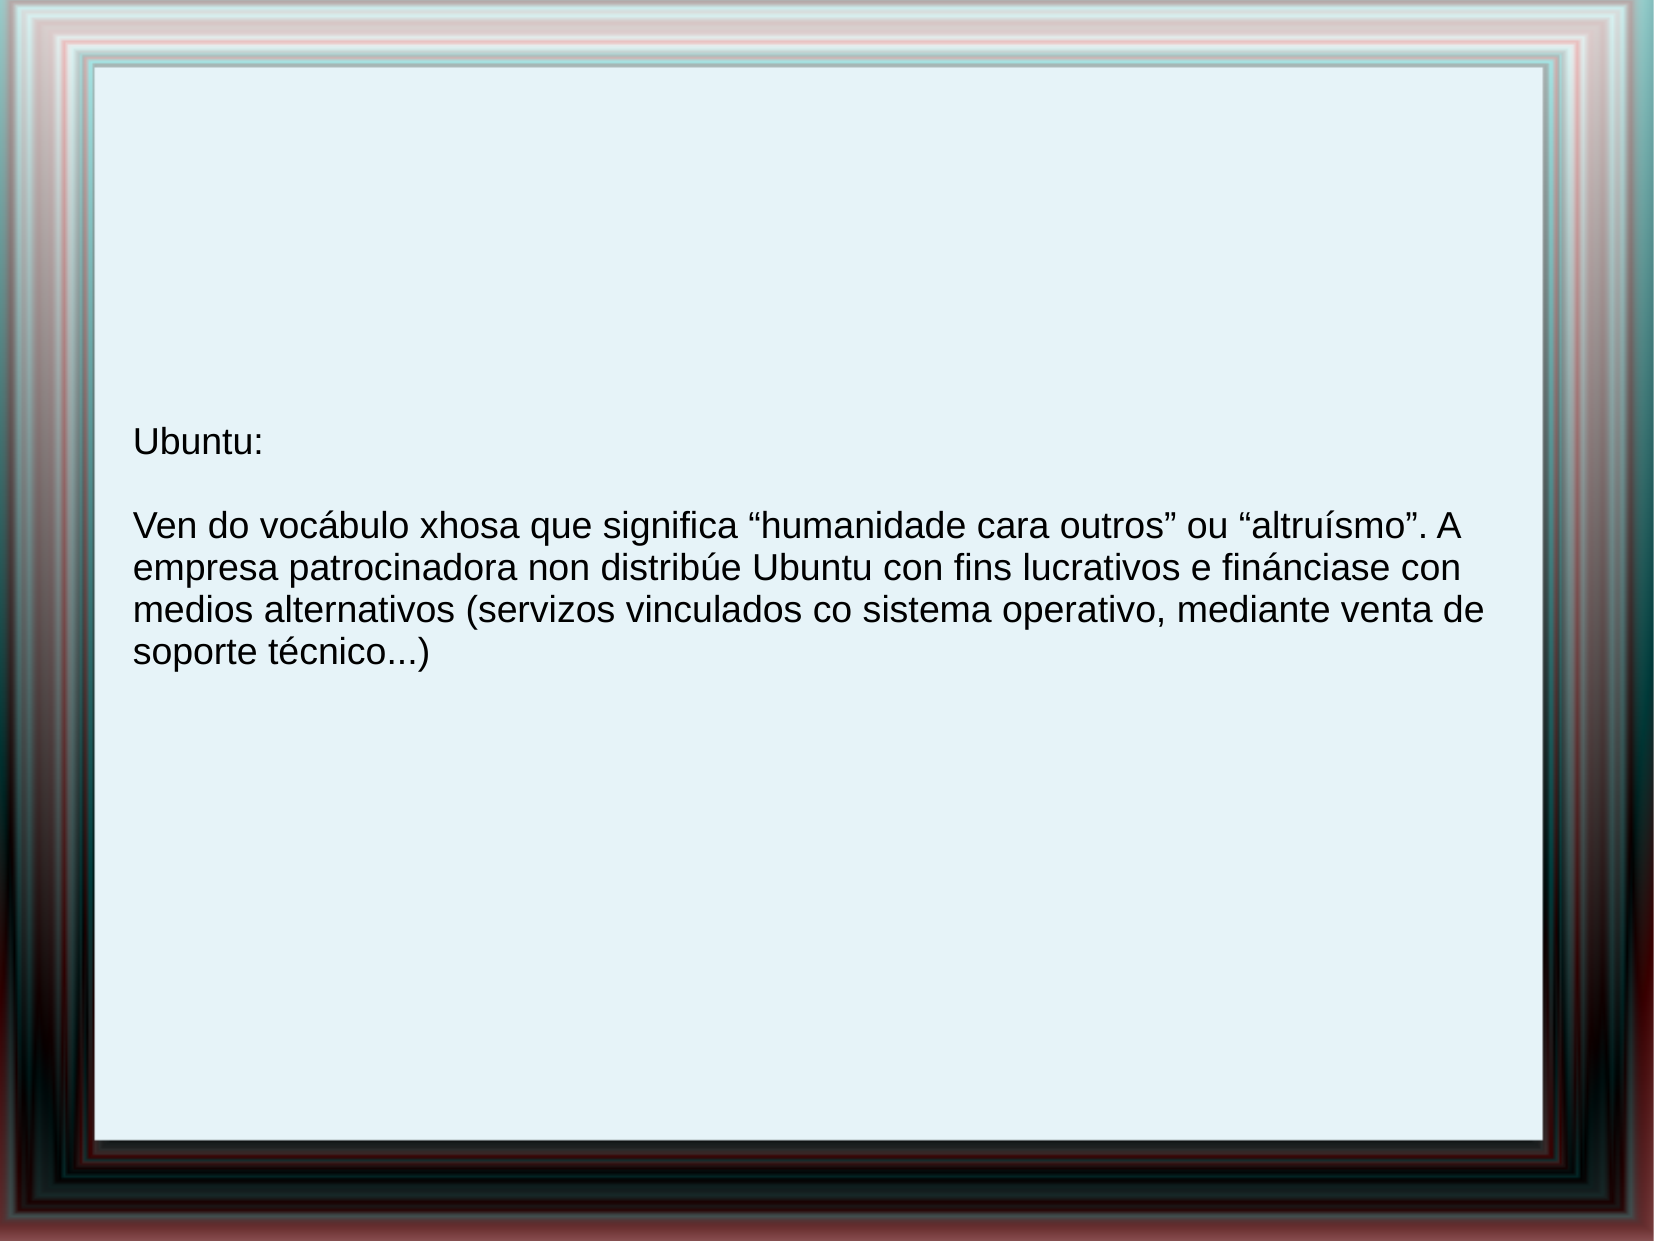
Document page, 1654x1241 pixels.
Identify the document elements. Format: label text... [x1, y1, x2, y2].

text_box Ubuntu: Ven do vocábulo xhosa que significa “humanidade cara outros” ou “altruísmo”. A empresa patrocinadora non distribúe Ubuntu con fins lucrativos e finánciase con medios alternativos (servizos vinculados co sistema operativo, mediante venta de soporte técnico...) [118, 413, 1536, 748]
picture [0, 0, 1654, 1241]
